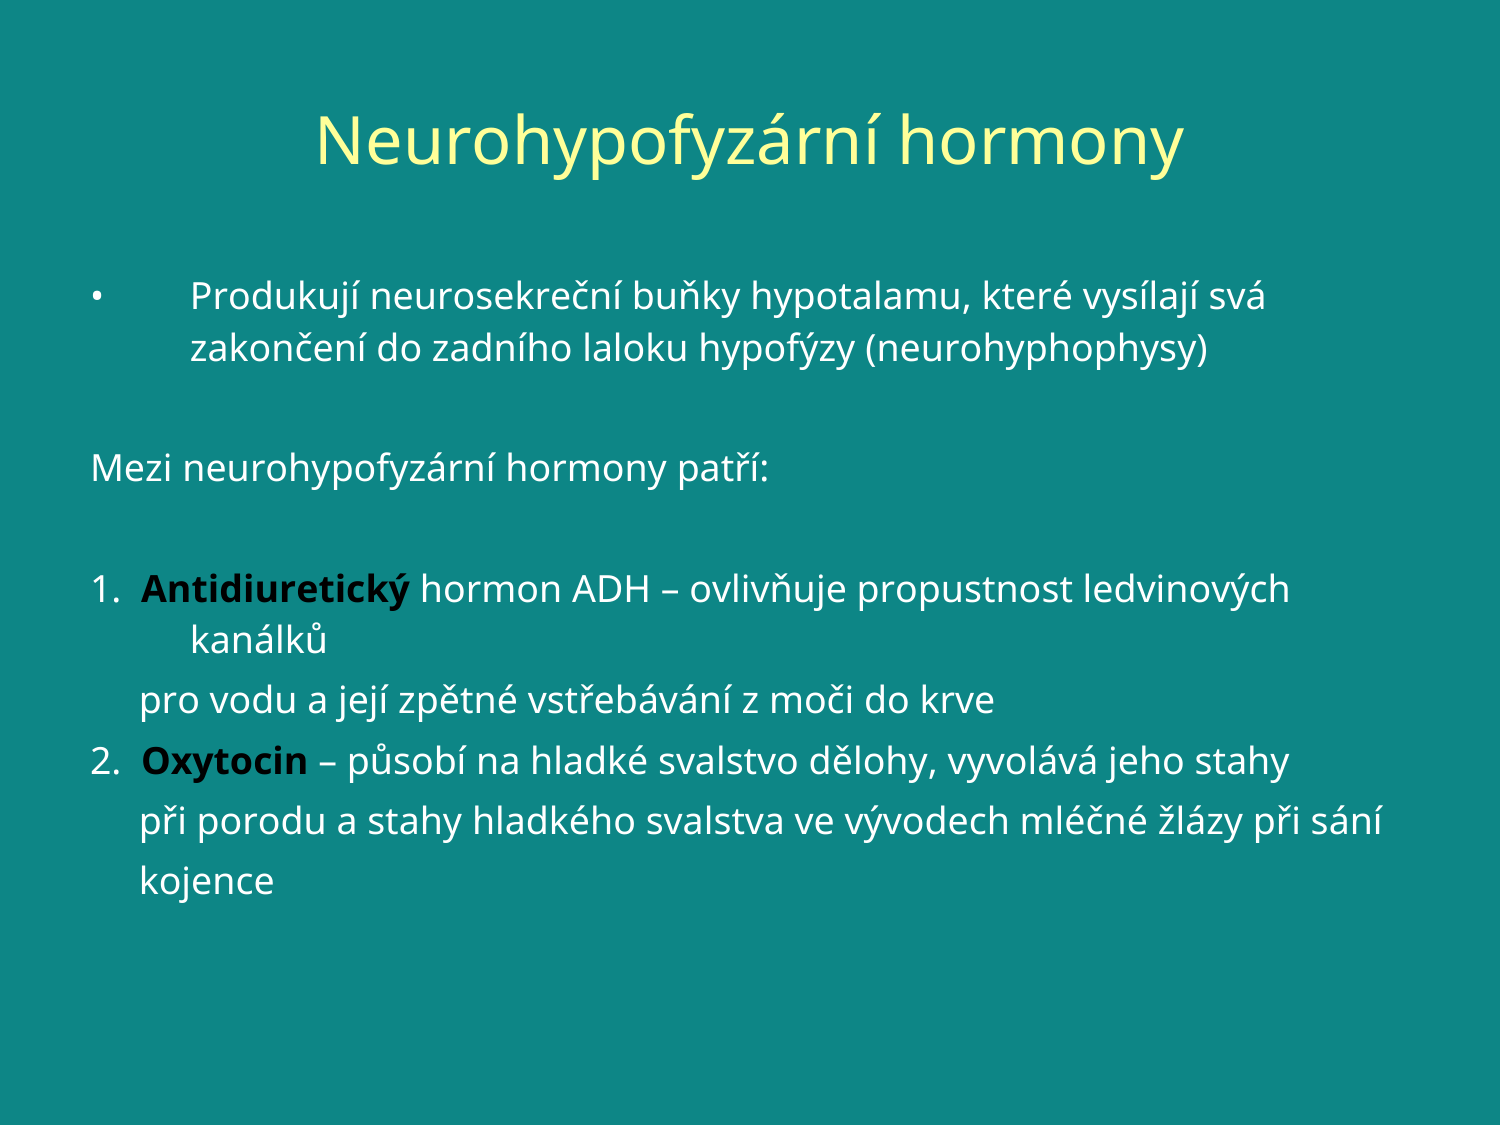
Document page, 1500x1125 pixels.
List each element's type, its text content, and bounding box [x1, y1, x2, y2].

title Neurohypofyzární hormony [75, 45, 1426, 233]
list Produkují neurosekreční buňky hypotalamu, které vysílají svá zakončení do zadního laloku hypofýzy (neurohyphophysy) Mezi neurohypofyzární hormony patří: 1. Antidiuretický hormon ADH – ovlivňuje propustnost ledvinových kanálků pro vodu a její zpětné vstřebávání z moči do krve 2. Oxytocin – působí na hladké svalstvo dělohy, vyvolává jeho stahy při porodu a stahy hladkého svalstva ve vývodech mléčné žlázy při sání kojence [75, 262, 1426, 1006]
